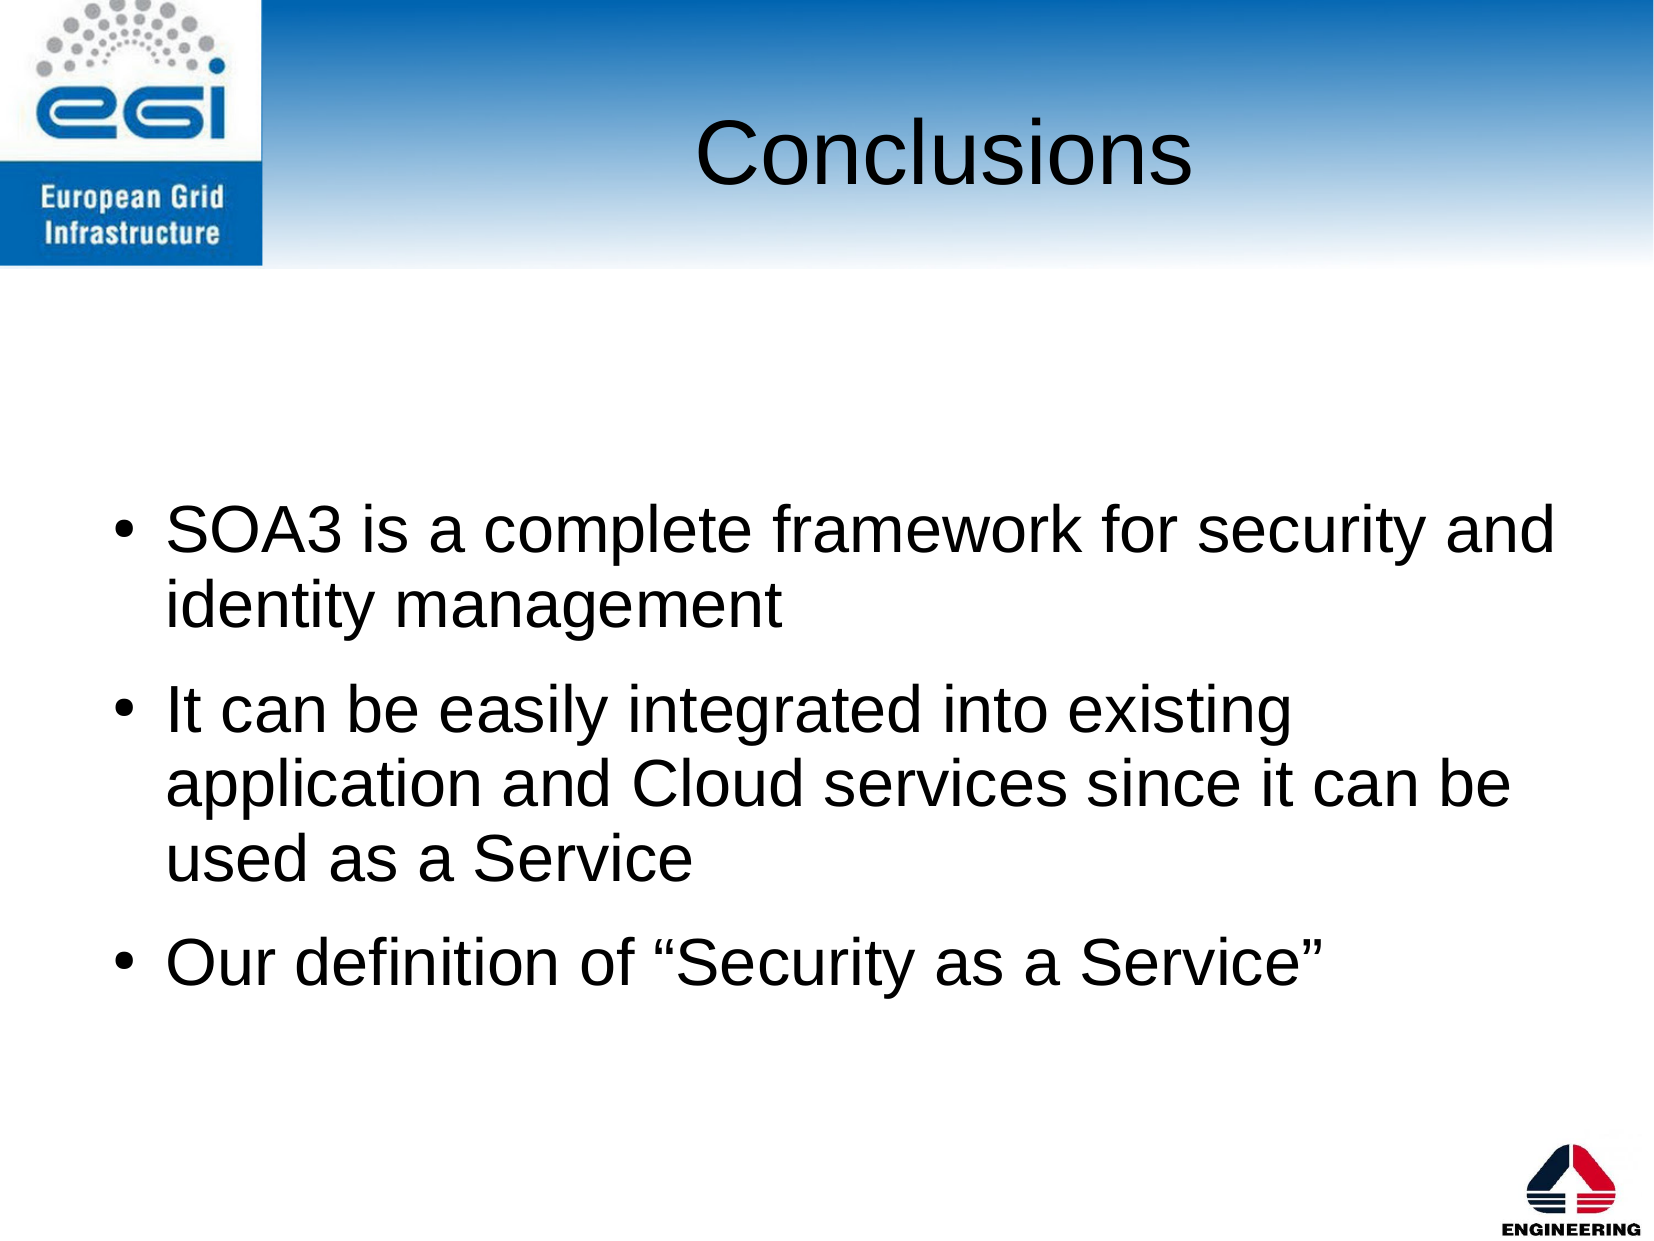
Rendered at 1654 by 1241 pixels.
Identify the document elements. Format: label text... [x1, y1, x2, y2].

title Conclusions [318, 49, 1571, 257]
picture [0, 0, 1654, 269]
picture [1583, 1129, 1642, 1241]
list SOA3 is a complete framework for security and identity management It can be easily integrated into existing application and Cloud services since it can be used as a Service Our definition of “Security as a Service” [94, 492, 1583, 1241]
